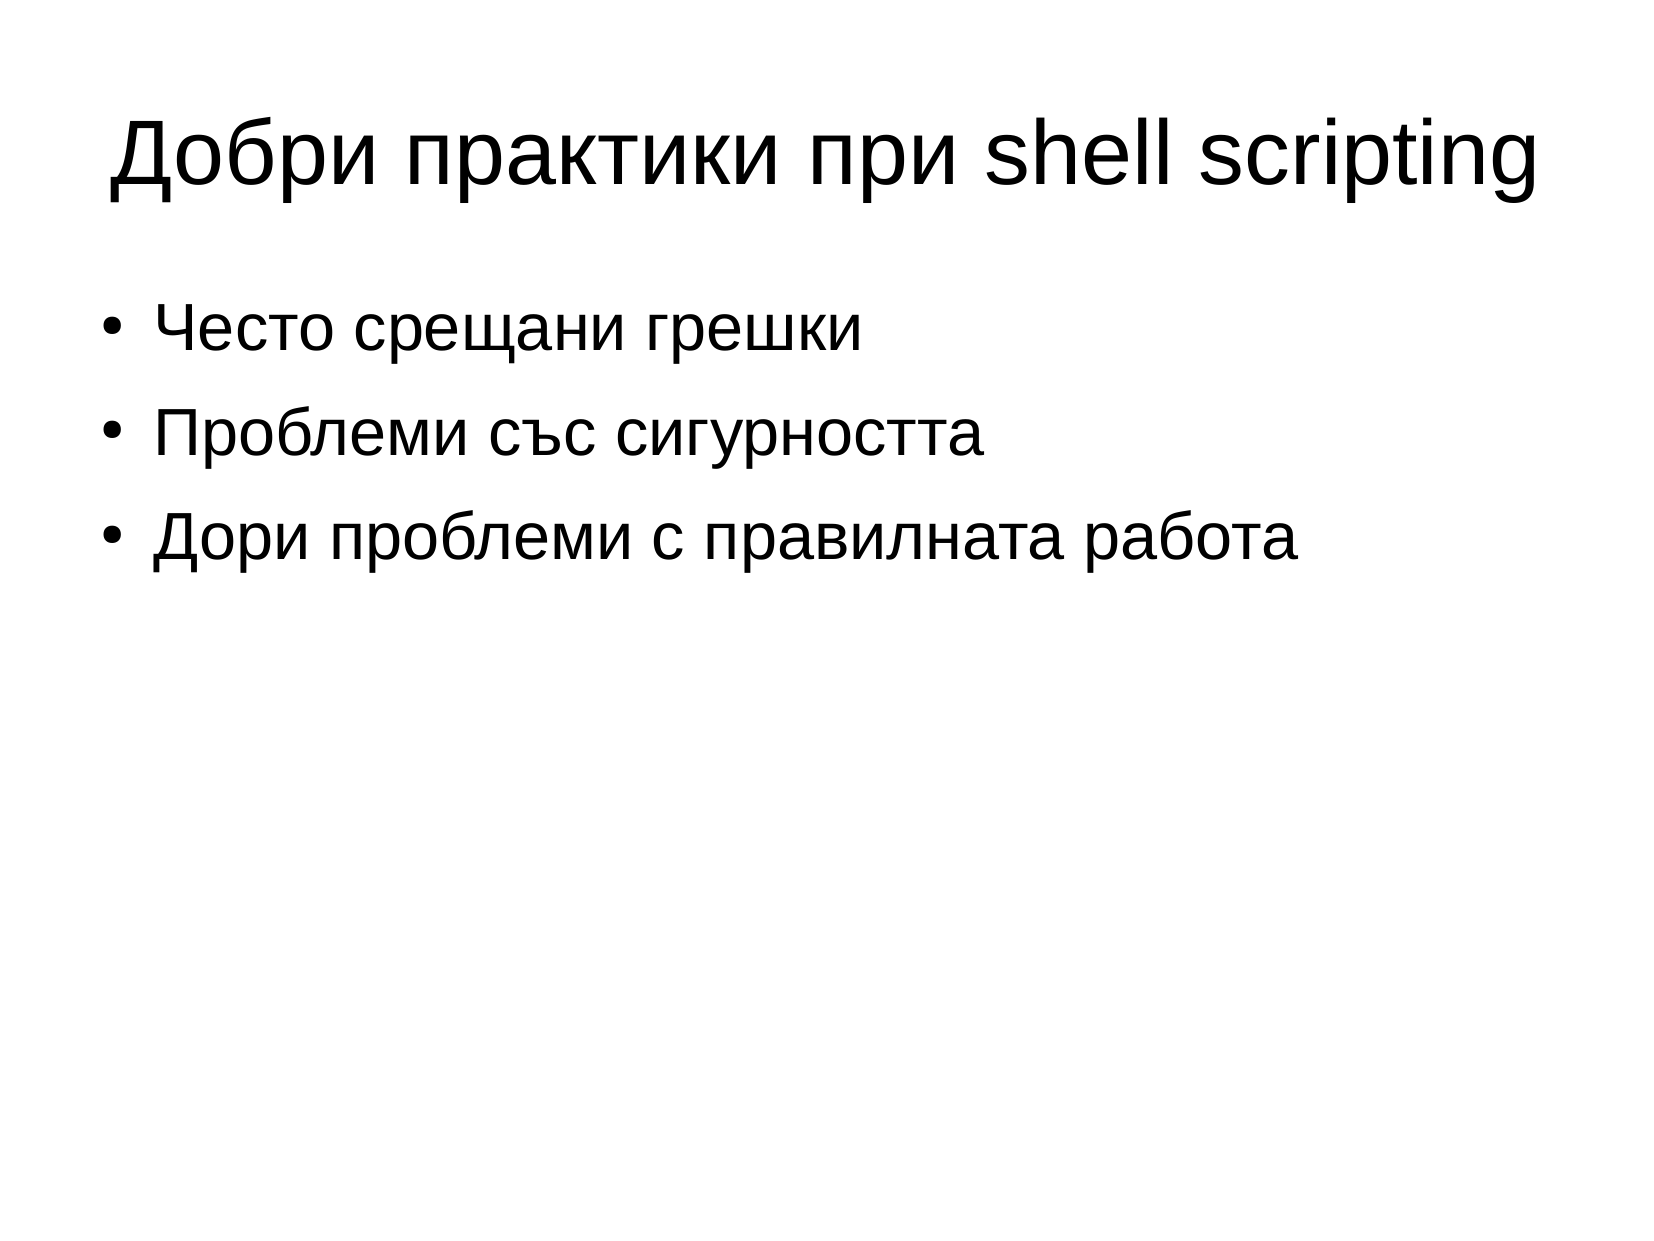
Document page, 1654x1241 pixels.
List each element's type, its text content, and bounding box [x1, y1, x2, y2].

list Често срещани грешки Проблеми със сигурността Дори проблеми с правилната работа [82, 290, 1571, 1109]
title Добри практики при shell scripting [82, 56, 1571, 250]
